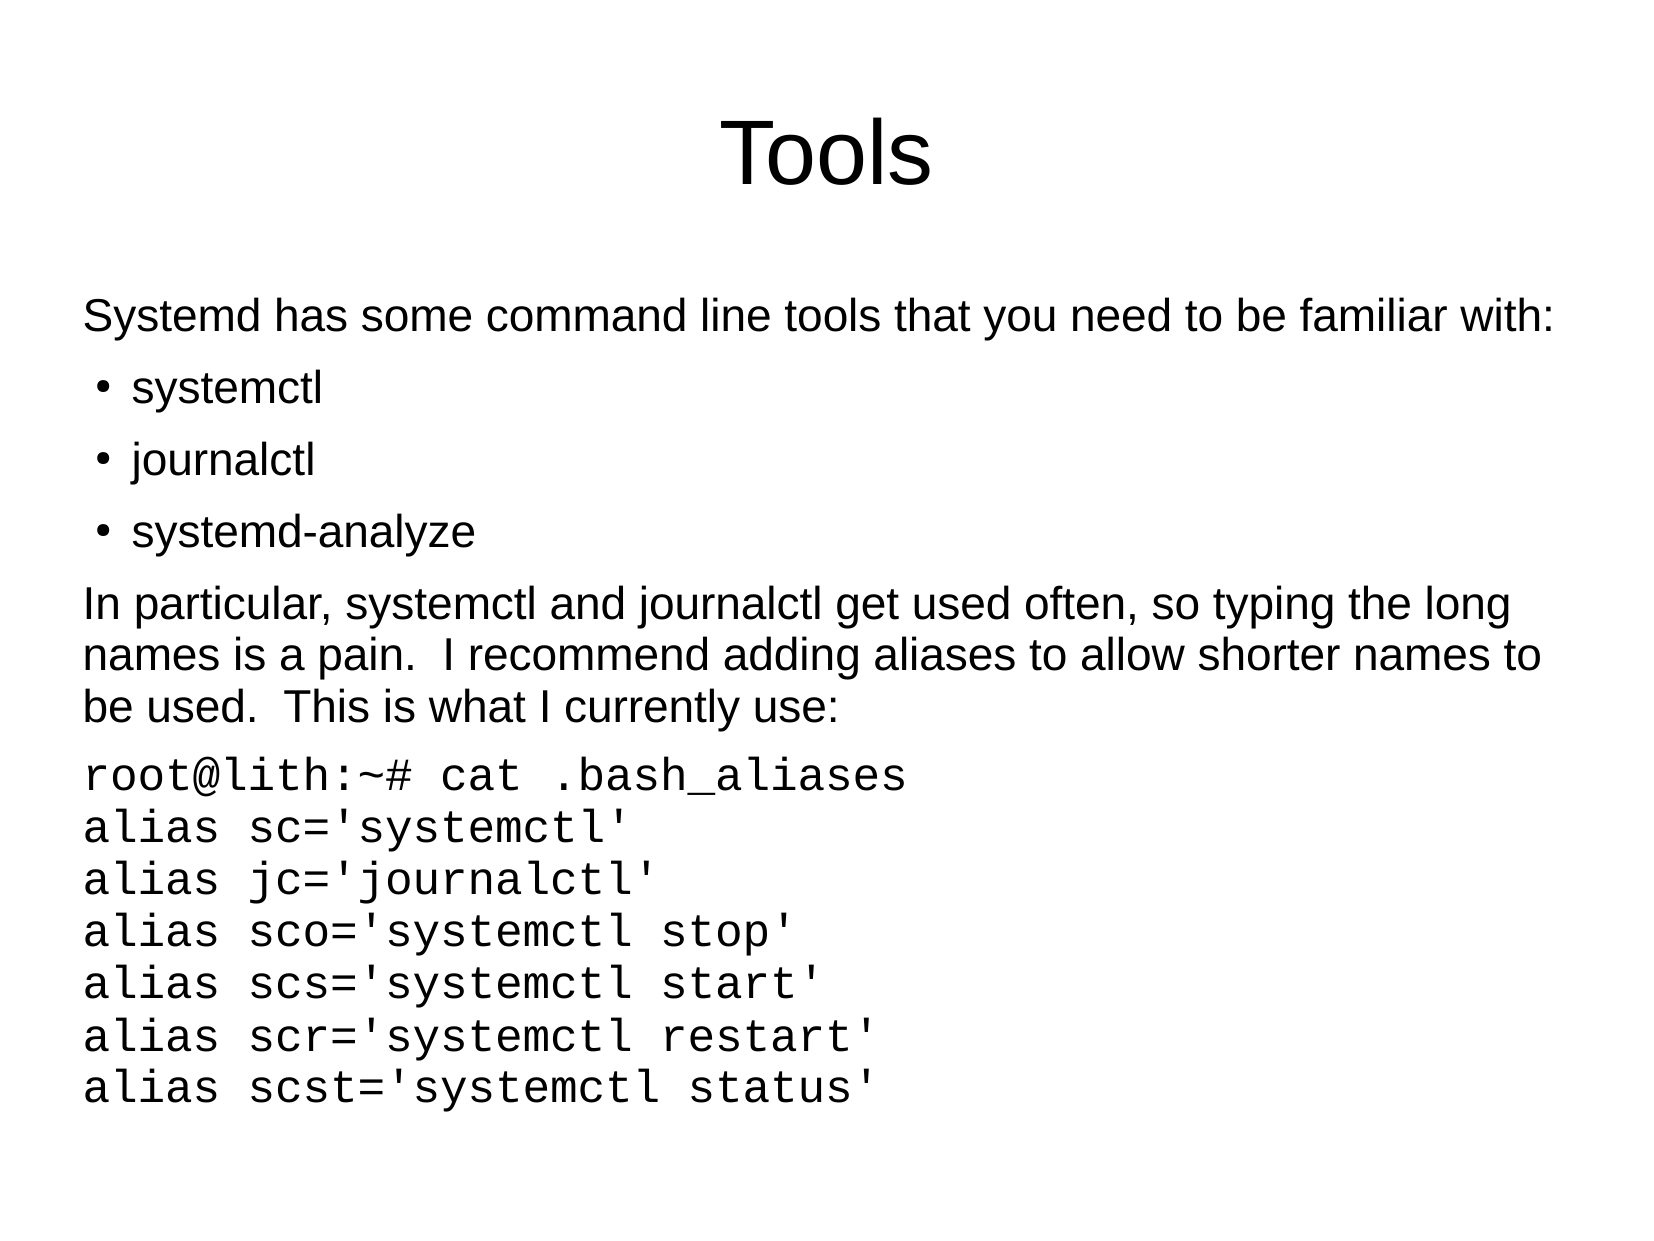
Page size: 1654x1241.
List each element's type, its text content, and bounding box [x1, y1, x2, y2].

list Systemd has some command line tools that you need to be familiar with: systemctl journalctl systemd-analyze In particular, systemctl and journalctl get used often, so typing the long names is a pain. I recommend adding aliases to allow shorter names to be used. This is what I currently use: root@lith:~# cat .bash_aliases alias sc='systemctl' alias jc='journalctl' alias sco='systemctl stop' alias scs='systemctl start' alias scr='systemctl restart' alias scst='systemctl status' [82, 290, 1571, 1134]
title Tools [82, 49, 1571, 257]
